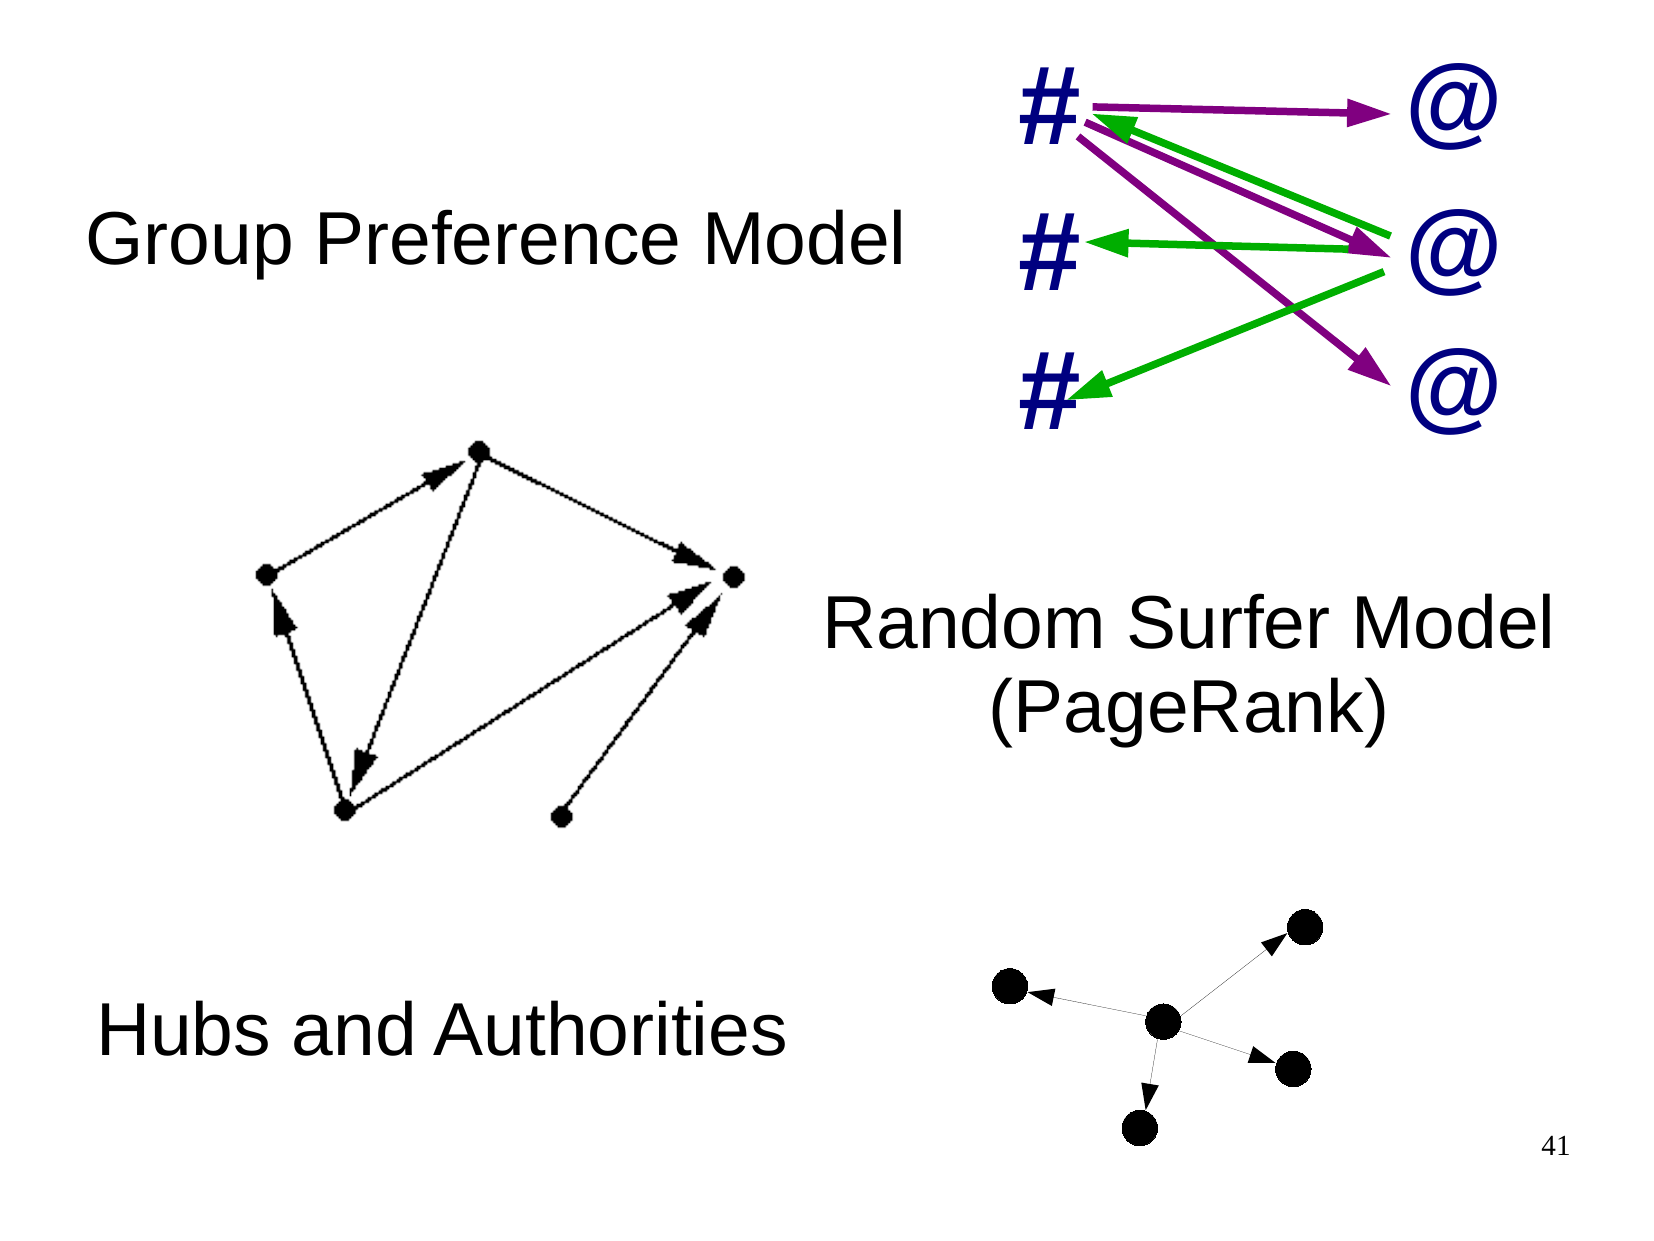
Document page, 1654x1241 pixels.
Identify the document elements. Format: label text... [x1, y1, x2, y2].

text_box @ [1390, 321, 1490, 449]
text_box # [1003, 181, 1073, 320]
text_box Hubs and Authorities [81, 980, 804, 1080]
text_box # [1003, 320, 1073, 461]
picture [236, 421, 768, 851]
text_box @ [1390, 182, 1490, 310]
text_box [1122, 1110, 1158, 1146]
text_box [992, 968, 1028, 1004]
text_box # [1003, 35, 1073, 176]
text_box @ [1390, 36, 1490, 164]
text_box [1275, 1051, 1312, 1087]
text_box [1287, 909, 1323, 945]
text_box [1145, 1003, 1182, 1040]
text_box Group Preference Model [70, 188, 923, 288]
text_box Random Surfer Model (PageRank) [807, 573, 1571, 756]
